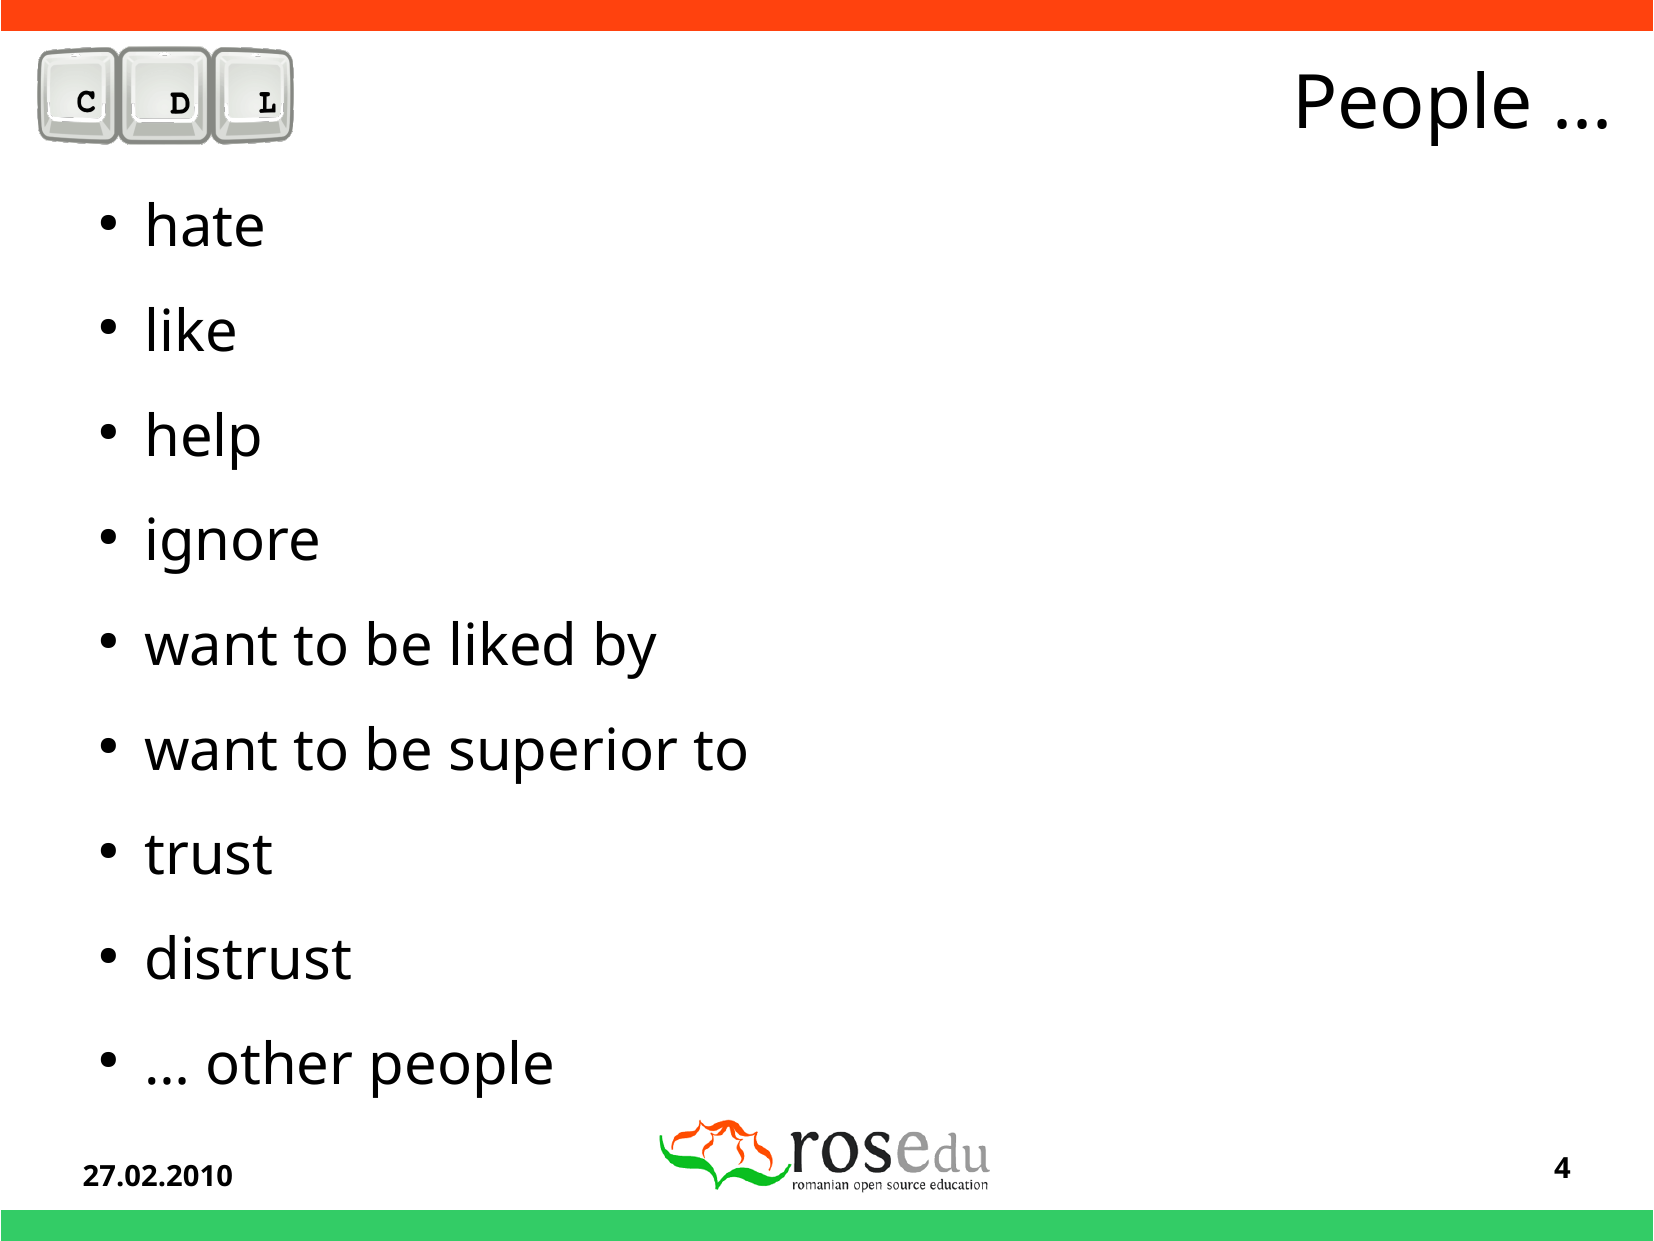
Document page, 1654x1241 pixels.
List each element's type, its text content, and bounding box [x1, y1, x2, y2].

picture [37, 46, 294, 145]
list hate like help ignore want to be liked by want to be superior to trust distrust … other people [82, 182, 1571, 1104]
title People ... [300, 52, 1613, 146]
picture [656, 1104, 1005, 1209]
